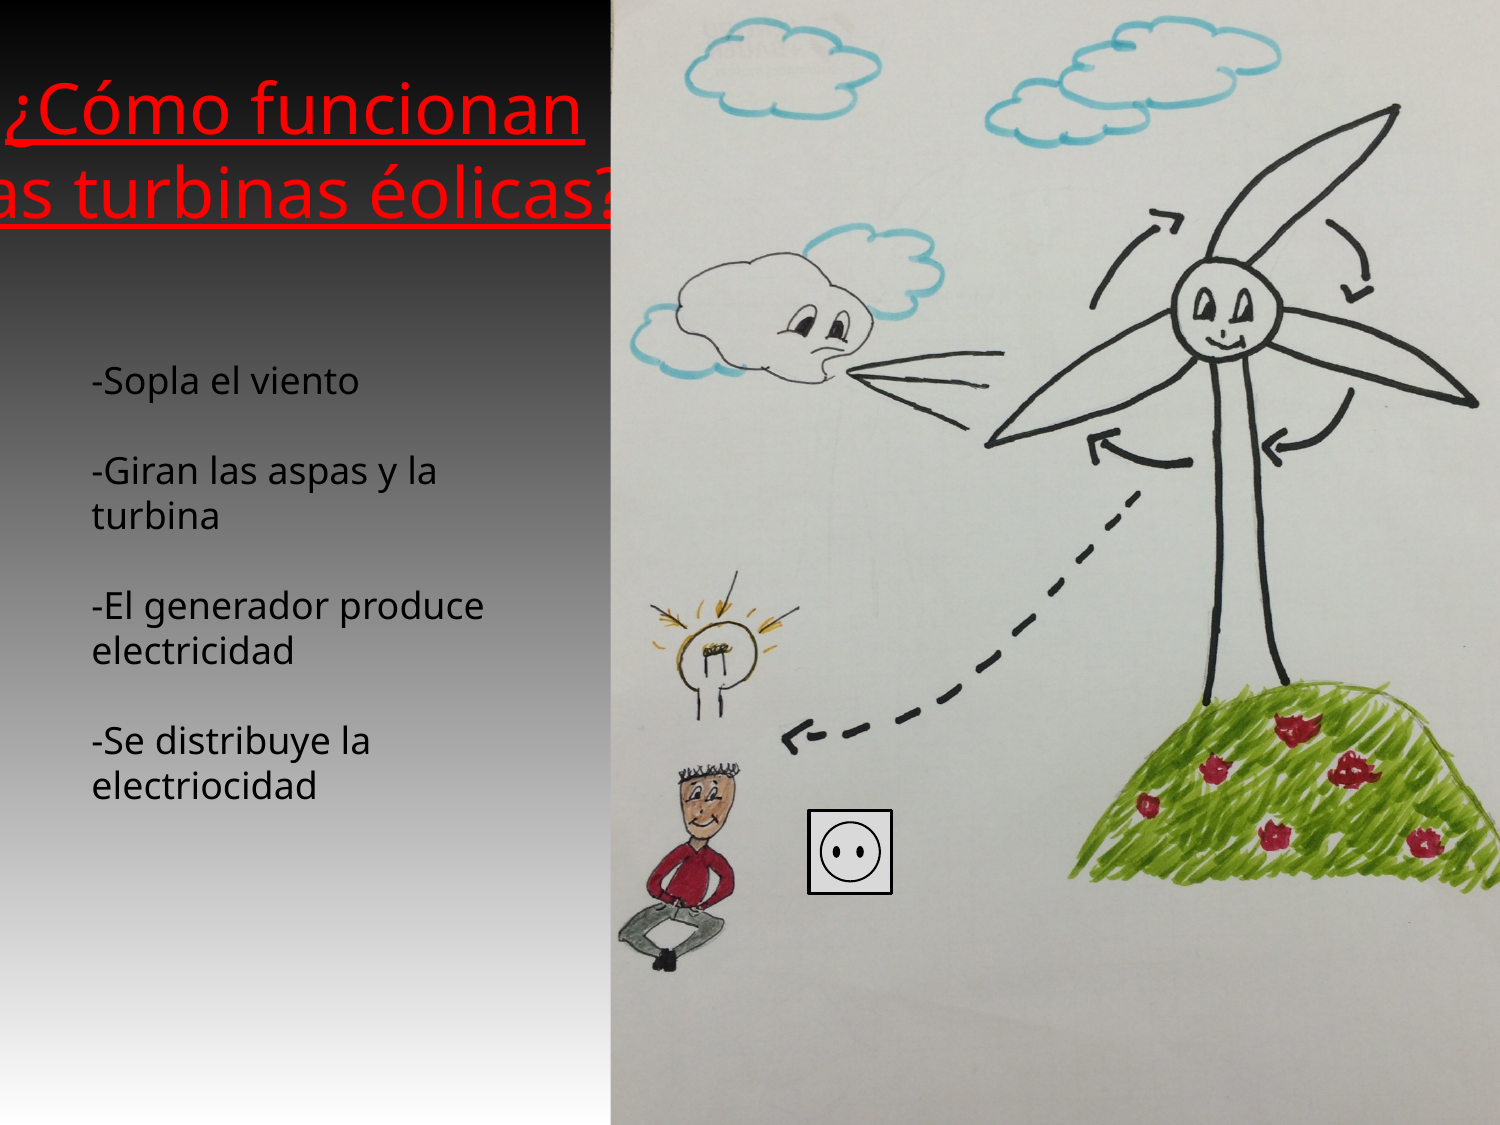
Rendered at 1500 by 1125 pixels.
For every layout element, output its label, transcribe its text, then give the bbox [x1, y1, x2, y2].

text_box [808, 810, 892, 894]
text_box -Sopla el viento -Giran las aspas y la turbina -El generador produce electricidad -Se distribuye la electriocidad [76, 349, 585, 815]
title ¿Cómo funcionan las turbinas éolicas? [0, 54, 610, 243]
picture [610, 0, 1500, 1125]
